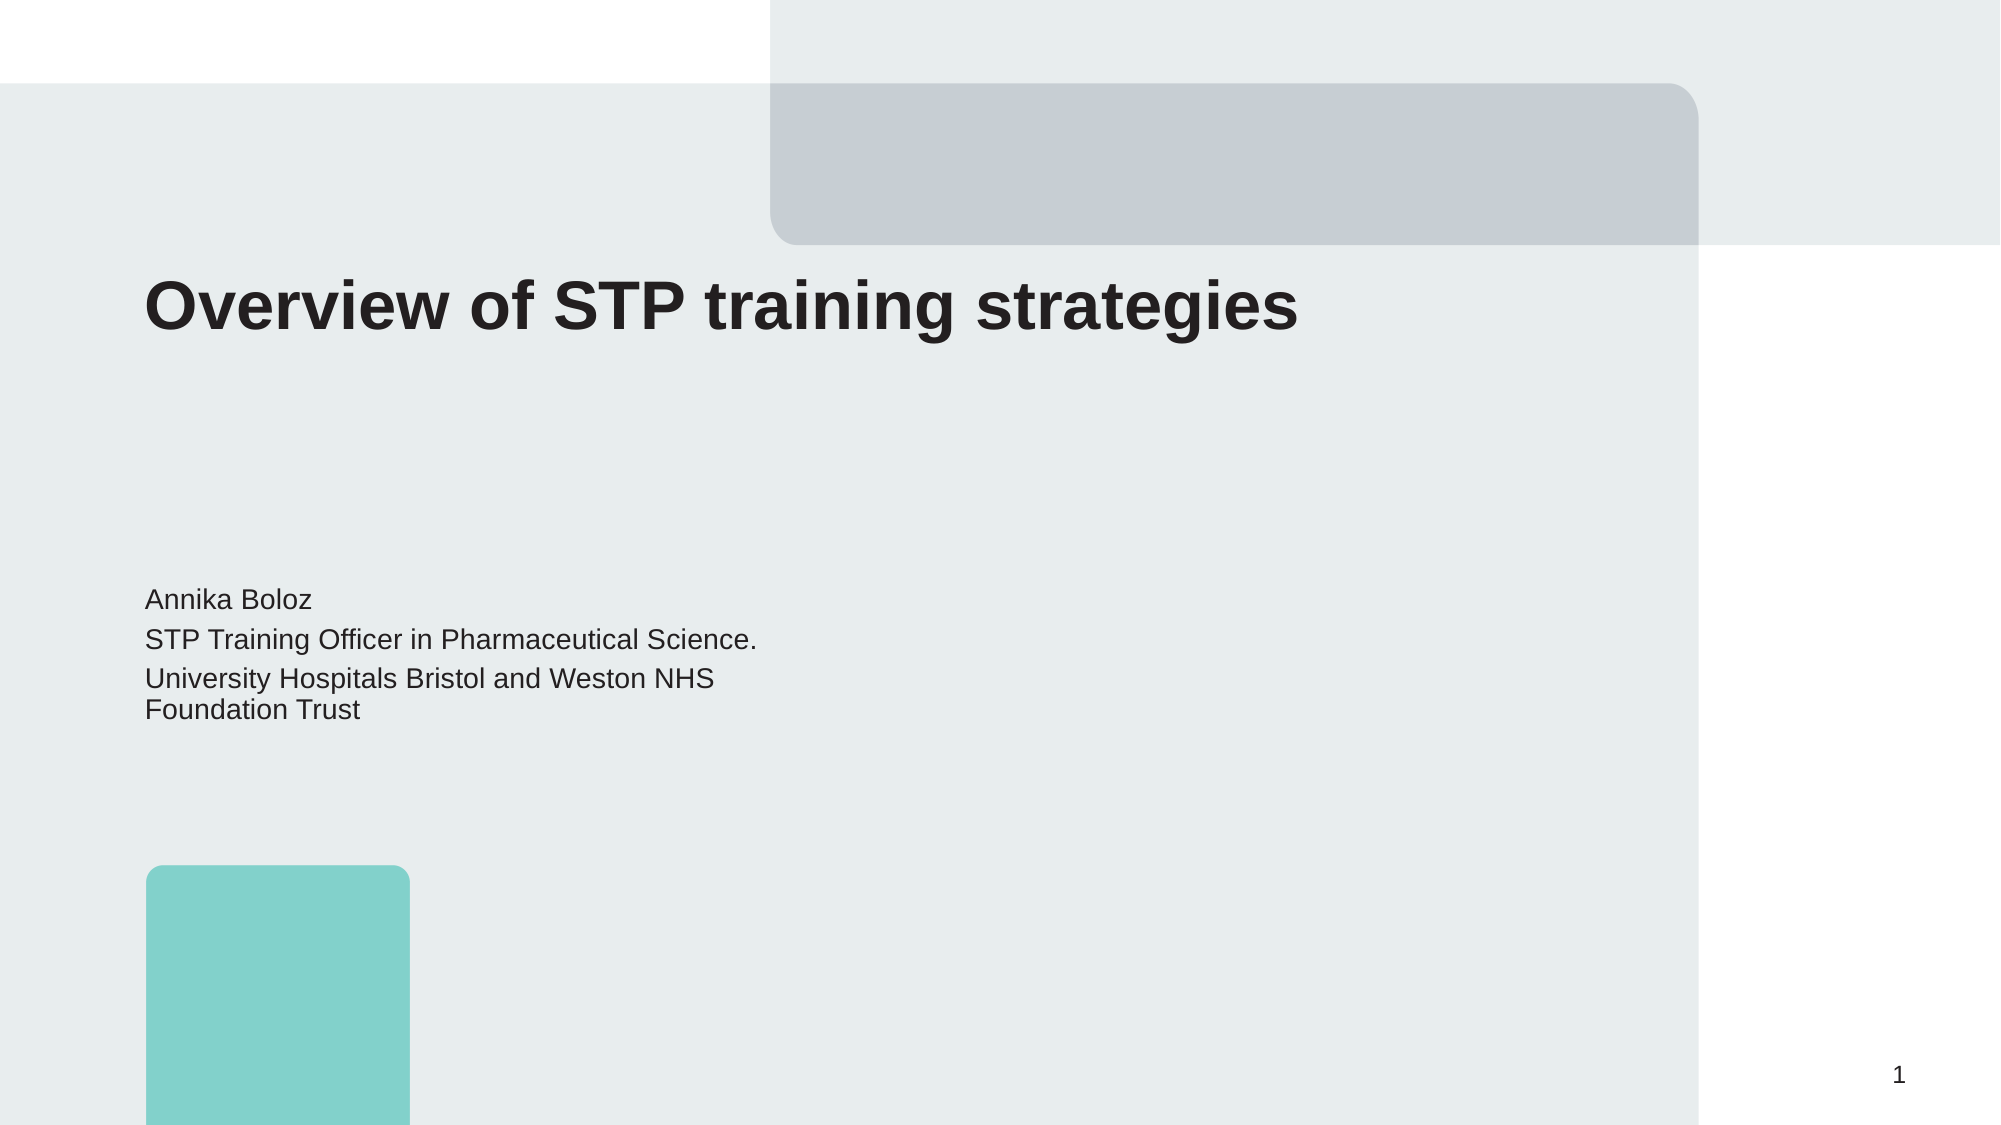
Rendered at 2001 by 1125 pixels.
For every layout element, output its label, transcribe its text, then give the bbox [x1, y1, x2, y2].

list Overview of STP training strategies [144, 270, 1697, 429]
list Annika Boloz STP Training Officer in Pharmaceutical Science. University Hospitals Bristol and Weston NHS Foundation Trust [144, 464, 1677, 612]
